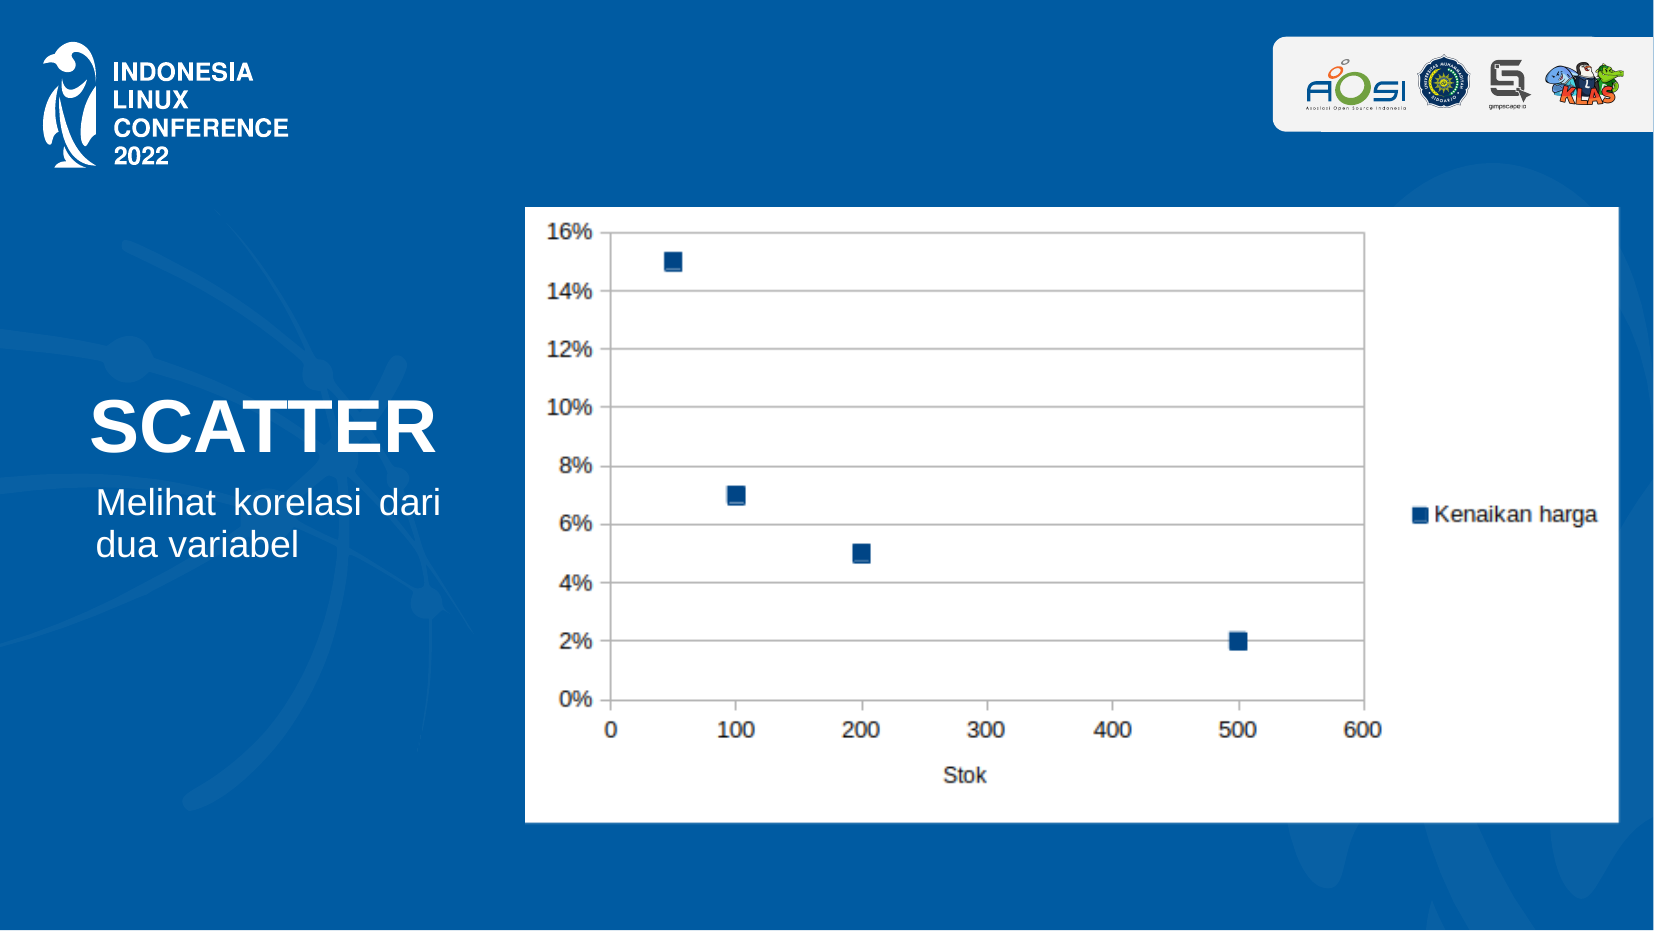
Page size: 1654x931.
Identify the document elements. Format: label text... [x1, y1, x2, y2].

picture [525, 207, 1621, 826]
text_box Melihat korelasi dari dua variabel [80, 473, 456, 587]
text_box SCATTER [75, 376, 488, 476]
picture [1545, 62, 1624, 105]
picture [1417, 54, 1471, 108]
